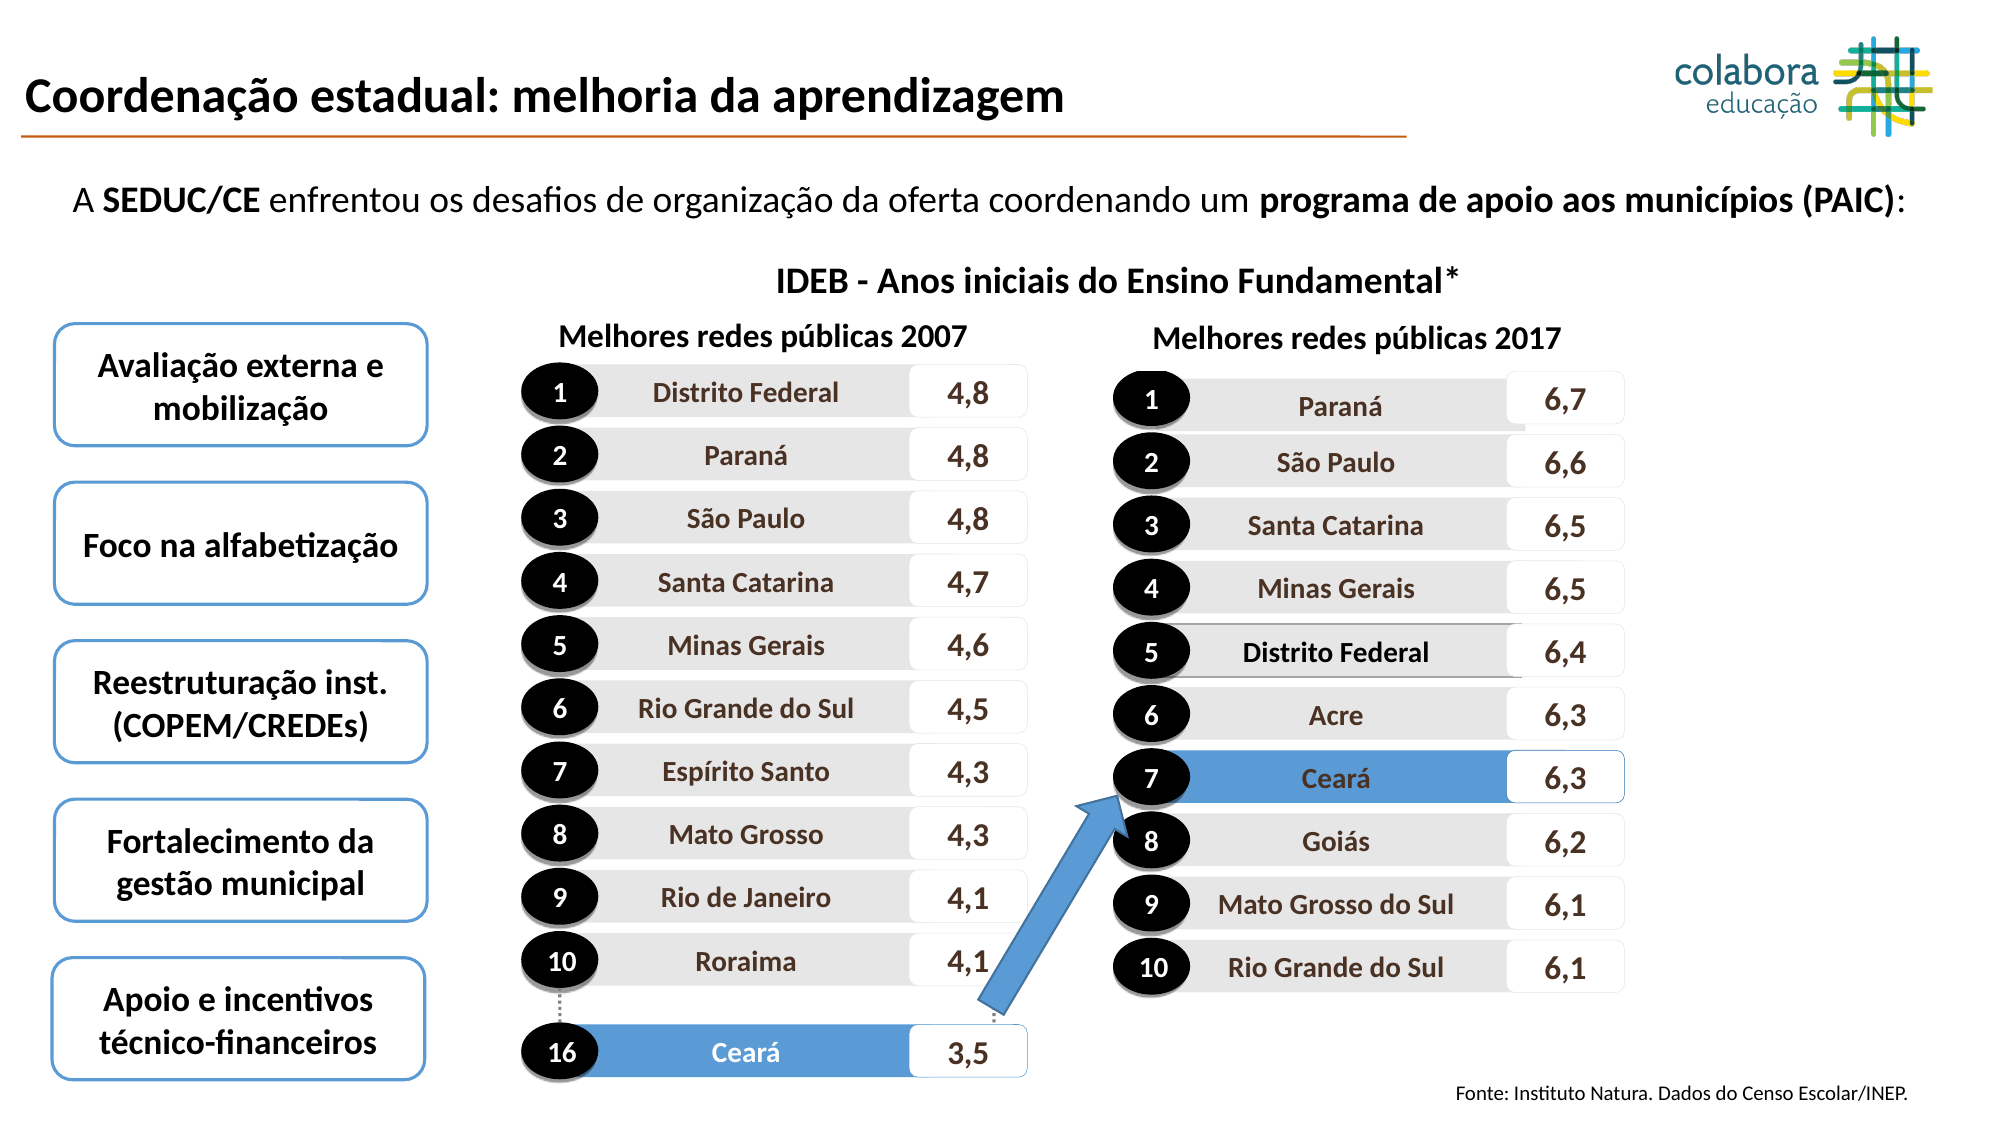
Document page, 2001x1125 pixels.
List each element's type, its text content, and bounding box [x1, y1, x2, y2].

text_box 7 [1113, 748, 1191, 806]
text_box Minas Gerais [1167, 560, 1514, 614]
text_box [978, 795, 1128, 1015]
text_box Ceará [1169, 750, 1512, 803]
text_box 6,1 [1506, 939, 1625, 993]
text_box 5 [1113, 621, 1191, 679]
text_box Minas Gerais [577, 617, 914, 670]
text_box 9 [521, 867, 599, 925]
text_box 3 [521, 488, 599, 546]
text_box Ceará [575, 1024, 917, 1078]
text_box Roraima [577, 933, 914, 986]
text_box A SEDUC/CE enfrentou os desafios de organização da oferta coordenando um programa de apoio aos municípios (PAIC): [52, 142, 1933, 254]
text_box Reestruturação inst. (COPEM/CREDEs) [54, 640, 428, 763]
text_box 7 [521, 741, 599, 799]
text_box Rio Grande do Sul [1167, 939, 1514, 993]
text_box Fonte: Instituto Natura. Dados do Censo Escolar/INEP. [1440, 1072, 1928, 1113]
text_box 6,6 [1506, 434, 1625, 488]
text_box Santa Catarina [577, 554, 915, 607]
text_box 6,3 [1506, 687, 1625, 740]
text_box 6,1 [1506, 876, 1625, 930]
text_box 6,5 [1506, 497, 1625, 551]
text_box 10 [1113, 937, 1191, 995]
text_box Goiás [1167, 813, 1514, 867]
text_box 6 [521, 678, 599, 736]
text_box 4 [1113, 558, 1191, 616]
text_box 6,4 [1506, 623, 1625, 677]
text_box Distrito Federal [1167, 623, 1514, 677]
text_box Fortalecimento da gestão municipal [54, 799, 428, 922]
text_box 6 [1113, 685, 1191, 742]
text_box Avaliação externa e mobilização [54, 323, 428, 446]
text_box São Paulo [1167, 434, 1514, 488]
text_box 6,2 [1506, 813, 1625, 867]
text_box 4,8 [909, 364, 1028, 418]
text_box 4,8 [909, 427, 1028, 481]
text_box 2 [1113, 432, 1191, 490]
text_box Rio de Janeiro [575, 869, 917, 923]
text_box 6,7 [1506, 371, 1625, 424]
text_box IDEB - Anos iniciais do Ensino Fundamental* [761, 248, 1478, 308]
text_box 4,5 [909, 680, 1028, 734]
text_box 10 [521, 931, 599, 988]
text_box Apoio e incentivos técnico-financeiros [51, 957, 425, 1080]
text_box Espírito Santo [576, 743, 917, 797]
text_box 9 [1113, 874, 1191, 932]
text_box Paraná [576, 427, 916, 481]
text_box 4,6 [909, 617, 1028, 670]
text_box Santa Catarina [1167, 497, 1514, 551]
text_box Mato Grosso do Sul [1168, 876, 1513, 930]
text_box 1 [1113, 371, 1191, 427]
text_box Coordenação estadual: melhoria da aprendizagem [21, 57, 1318, 127]
text_box 3,5 [909, 1024, 1028, 1078]
text_box 4,1 [909, 869, 1028, 923]
text_box 5 [521, 615, 599, 673]
text_box Rio Grande do Sul [575, 680, 917, 734]
text_box 1 [521, 370, 599, 420]
text_box 6,3 [1506, 750, 1625, 803]
text_box 3 [1113, 495, 1191, 553]
text_box São Paulo [575, 490, 917, 544]
text_box Acre [1169, 687, 1512, 740]
text_box 4,1 [909, 933, 1017, 986]
text_box 2 [521, 425, 599, 483]
text_box 4,3 [909, 806, 1028, 860]
text_box Melhores redes públicas 2007 [520, 299, 1006, 370]
text_box Mato Grosso [576, 806, 916, 860]
text_box 4,7 [909, 553, 1028, 607]
text_box 4 [521, 551, 599, 609]
text_box 6,5 [1506, 560, 1625, 614]
text_box 8 [521, 804, 599, 862]
text_box Paraná [1156, 378, 1526, 432]
text_box Distrito Federal [576, 370, 917, 418]
text_box Foco na alfabetização [54, 482, 428, 605]
text_box 4,3 [909, 743, 1028, 797]
text_box 4,8 [909, 490, 1028, 544]
text_box 8 [1113, 811, 1191, 869]
text_box 16 [521, 1022, 599, 1080]
picture [1675, 36, 1933, 137]
text_box Melhores redes públicas 2017 [1113, 300, 1602, 371]
